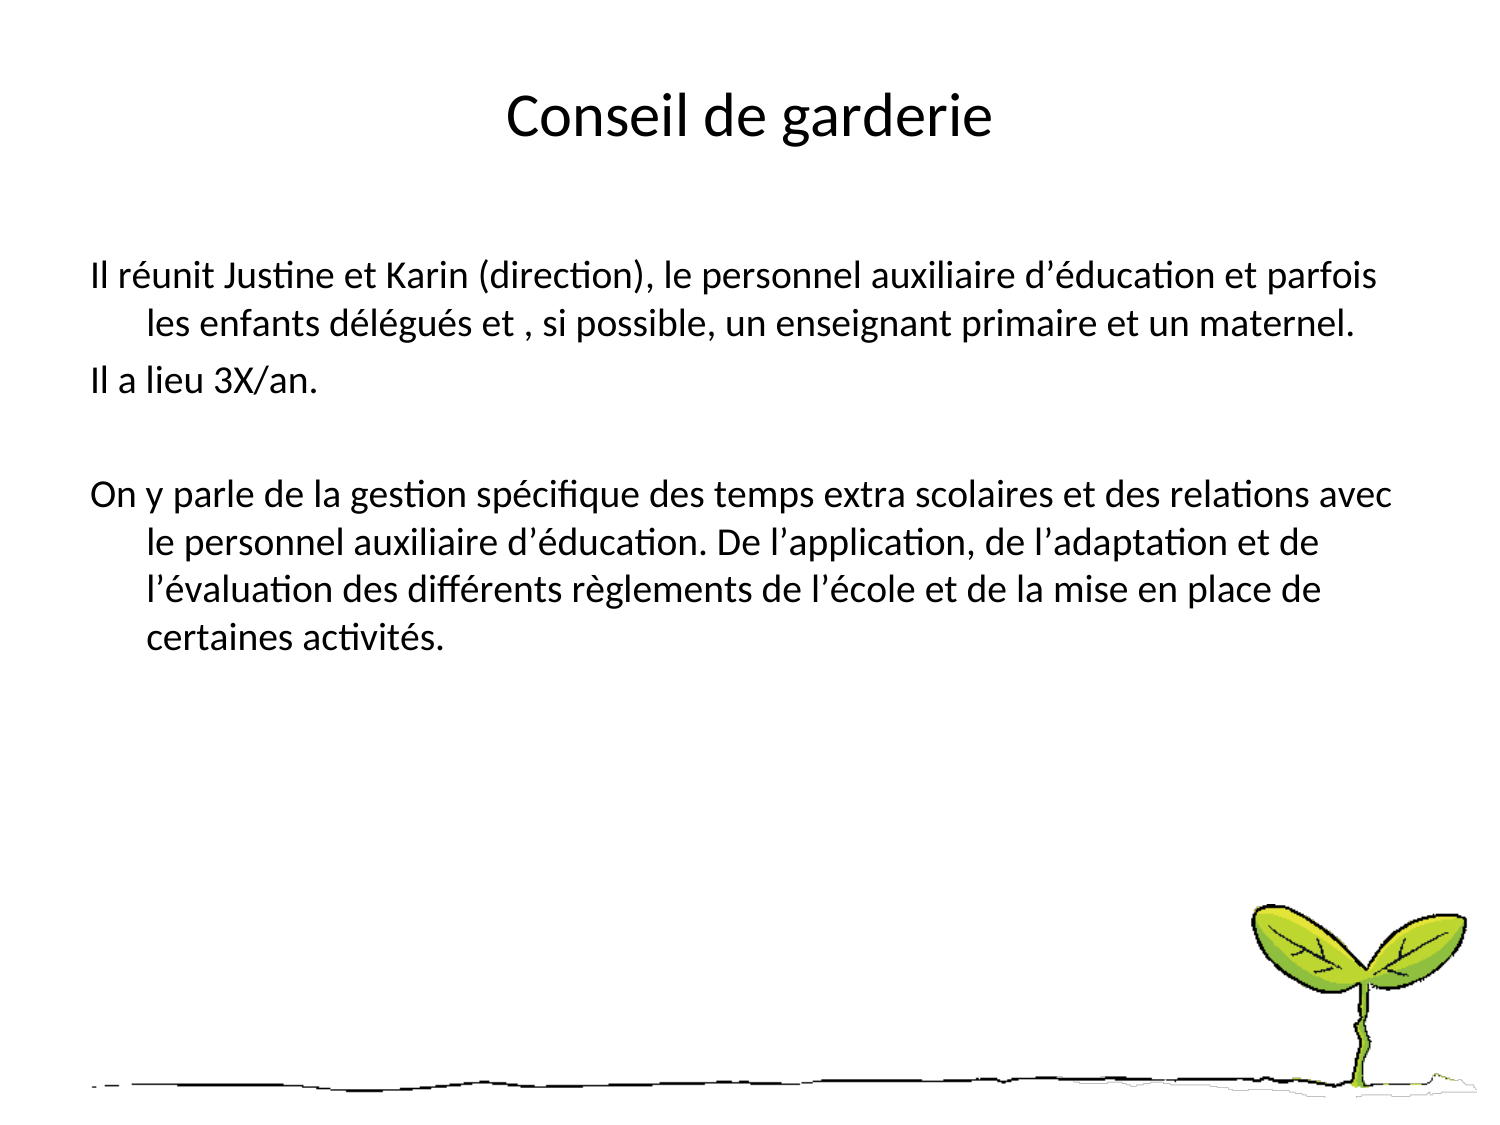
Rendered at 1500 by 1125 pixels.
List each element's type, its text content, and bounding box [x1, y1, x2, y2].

list Conseil de garderie Il réunit Justine et Karin (direction), le personnel auxiliaire d’éducation et parfois les enfants délégués et , si possible, un enseignant primaire et un maternel. Il a lieu 3X/an. On y parle de la gestion spécifique des temps extra scolaires et des relations avec le personnel auxiliaire d’éducation. De l’application, de l’adaptation et de l’évaluation des différents règlements de l’école et de la mise en place de certaines activités. [75, 66, 1426, 1005]
picture [88, 904, 1477, 1098]
